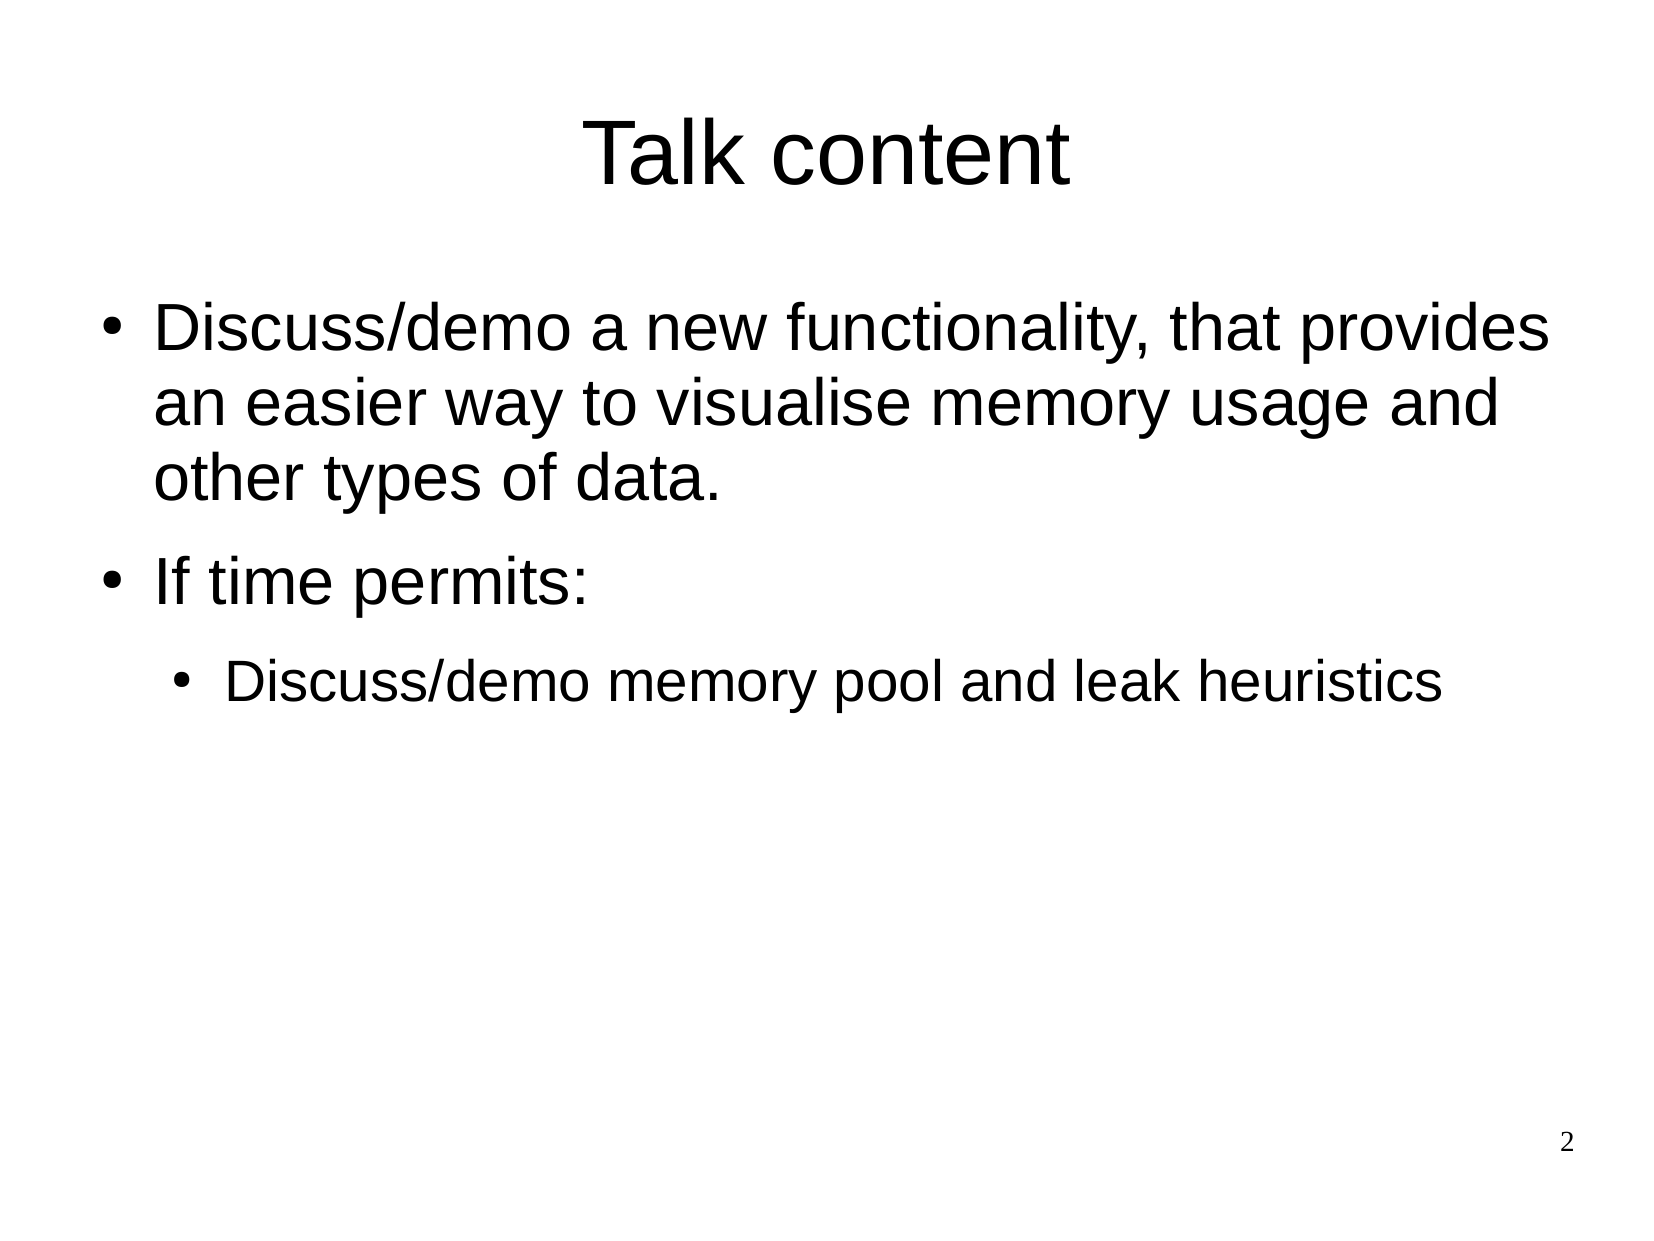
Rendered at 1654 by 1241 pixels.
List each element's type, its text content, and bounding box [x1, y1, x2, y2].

list Discuss/demo a new functionality, that provides an easier way to visualise memory usage and other types of data. If time permits: Discuss/demo memory pool and leak heuristics [82, 290, 1571, 1186]
title Talk content [82, 49, 1571, 257]
